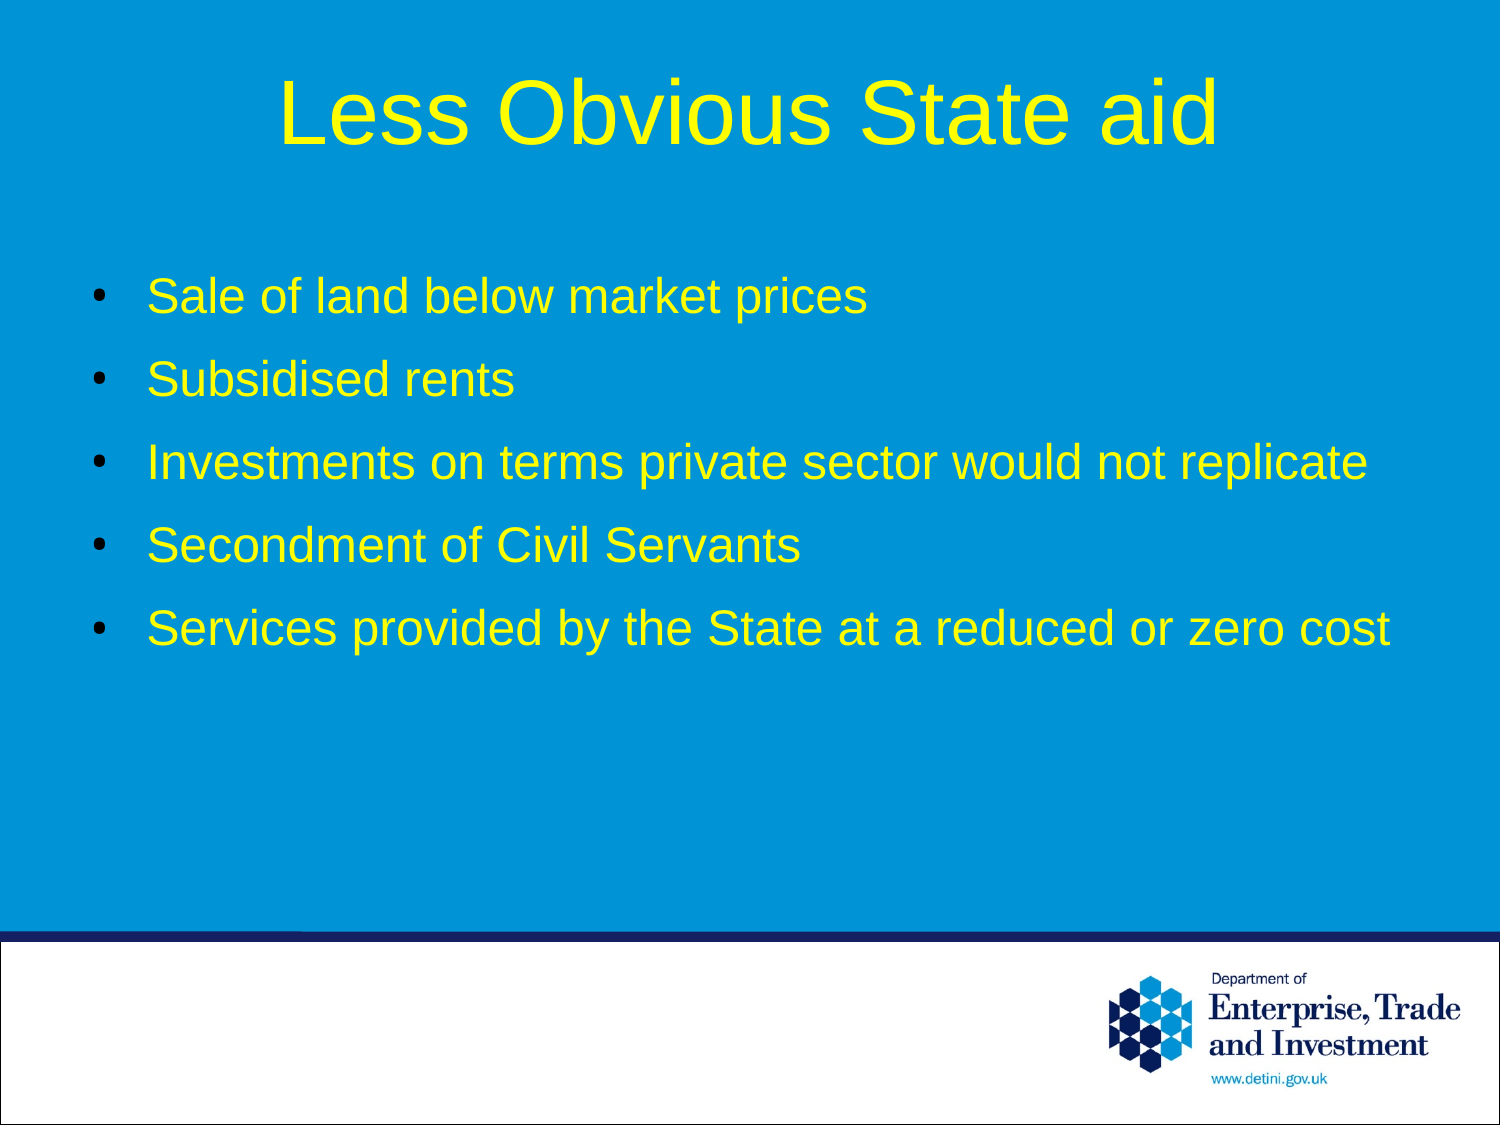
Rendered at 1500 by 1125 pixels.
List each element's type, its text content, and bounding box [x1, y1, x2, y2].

list Sale of land below market prices Subsidised rents Investments on terms private sector would not replicate Secondment of Civil Servants Services provided by the State at a reduced or zero cost [75, 262, 1426, 764]
title Less Obvious State aid [75, 45, 1426, 233]
